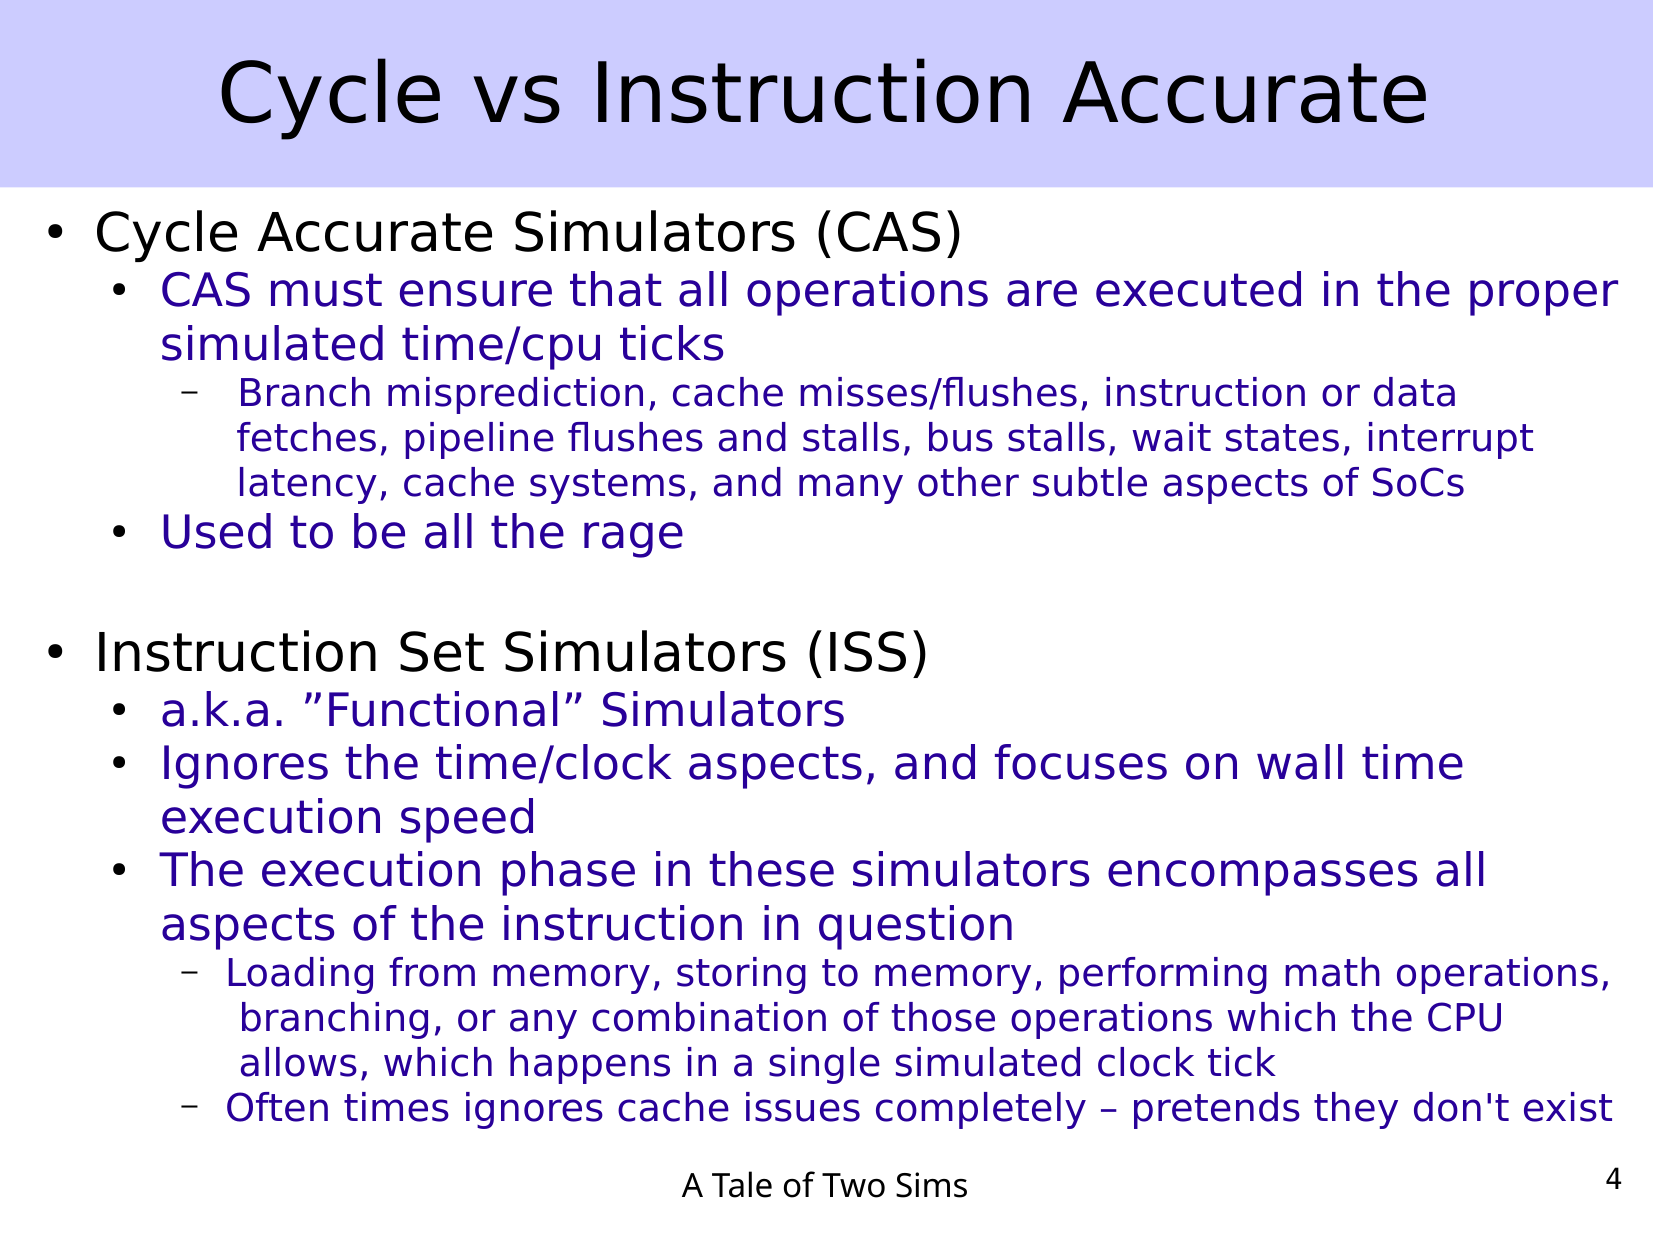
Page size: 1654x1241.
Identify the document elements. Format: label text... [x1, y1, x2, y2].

title Cycle vs Instruction Accurate [0, 0, 1651, 188]
list Cycle Accurate Simulators (CAS) CAS must ensure that all operations are executed in the proper simulated time/cpu ticks Branch misprediction, cache misses/flushes, instruction or data fetches, pipeline flushes and stalls, bus stalls, wait states, interrupt latency, cache systems, and many other subtle aspects of SoCs Used to be all the rage Instruction Set Simulators (ISS) a.k.a. ”Functional” Simulators Ignores the time/clock aspects, and focuses on wall time execution speed The execution phase in these simulators encompasses all aspects of the instruction in question Loading from memory, storing to memory, performing math operations, branching, or any combination of those operations which the CPU allows, which happens in a single simulated clock tick Often times ignores cache issues completely – pretends they don't exist [29, 201, 1620, 1151]
